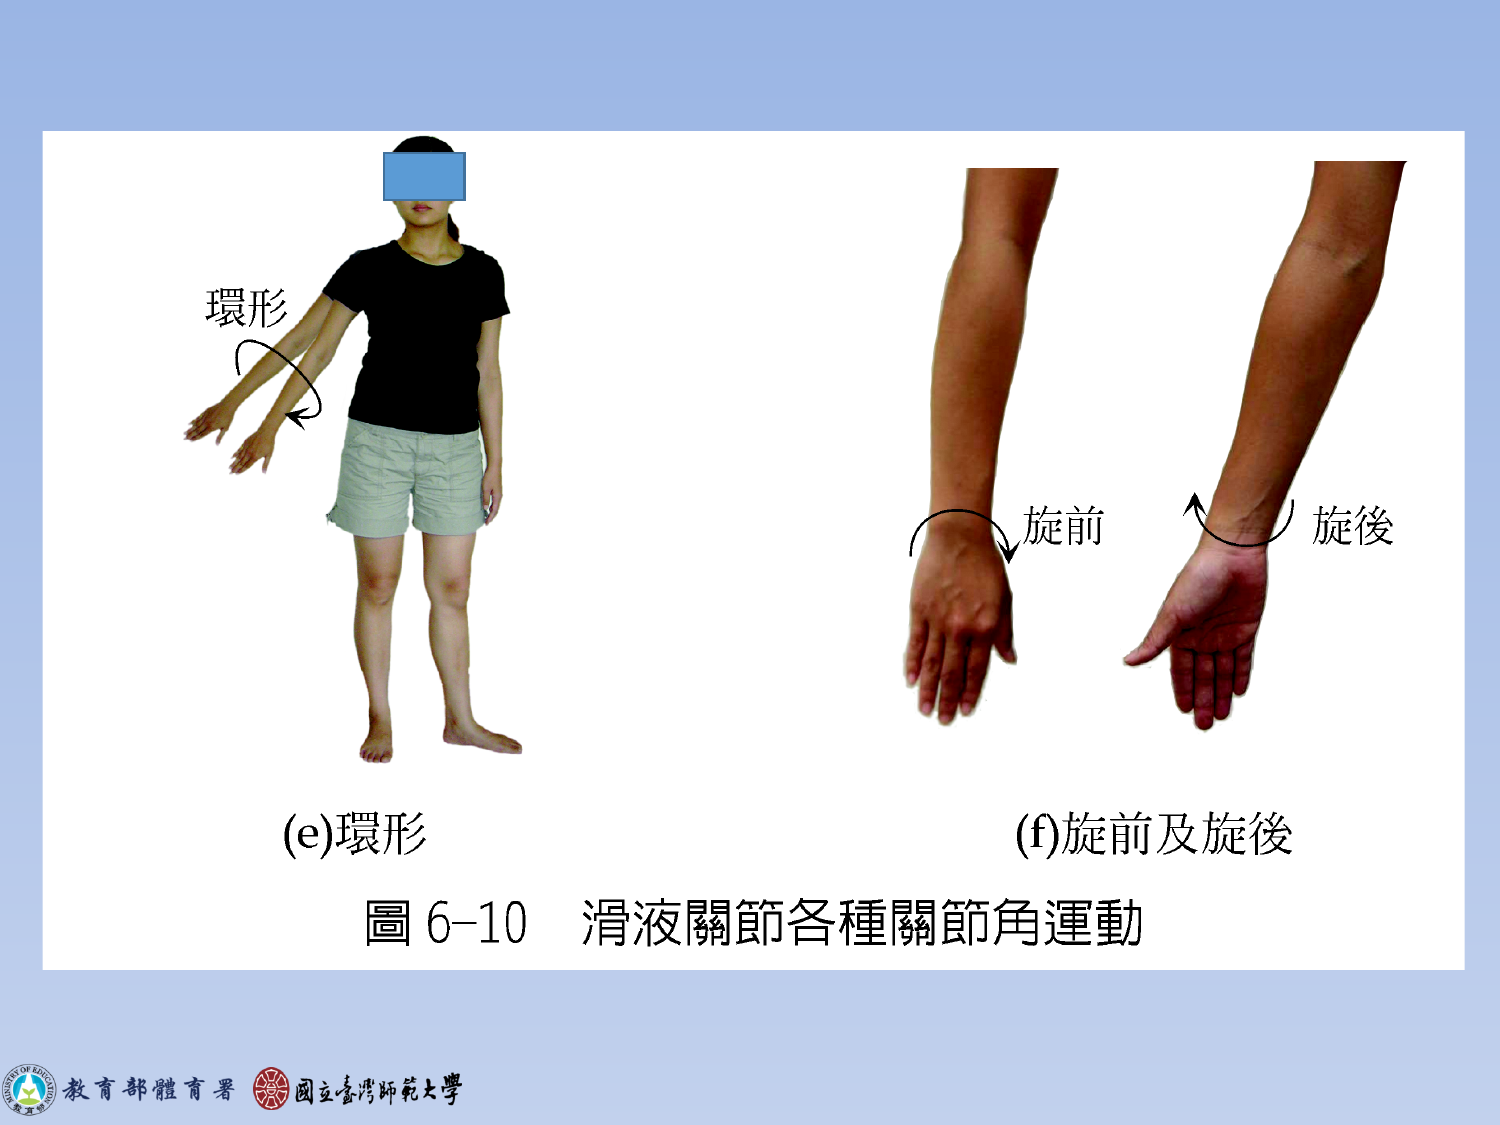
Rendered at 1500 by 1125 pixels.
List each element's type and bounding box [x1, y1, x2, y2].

picture [42, 131, 1465, 970]
text_box [384, 153, 464, 200]
